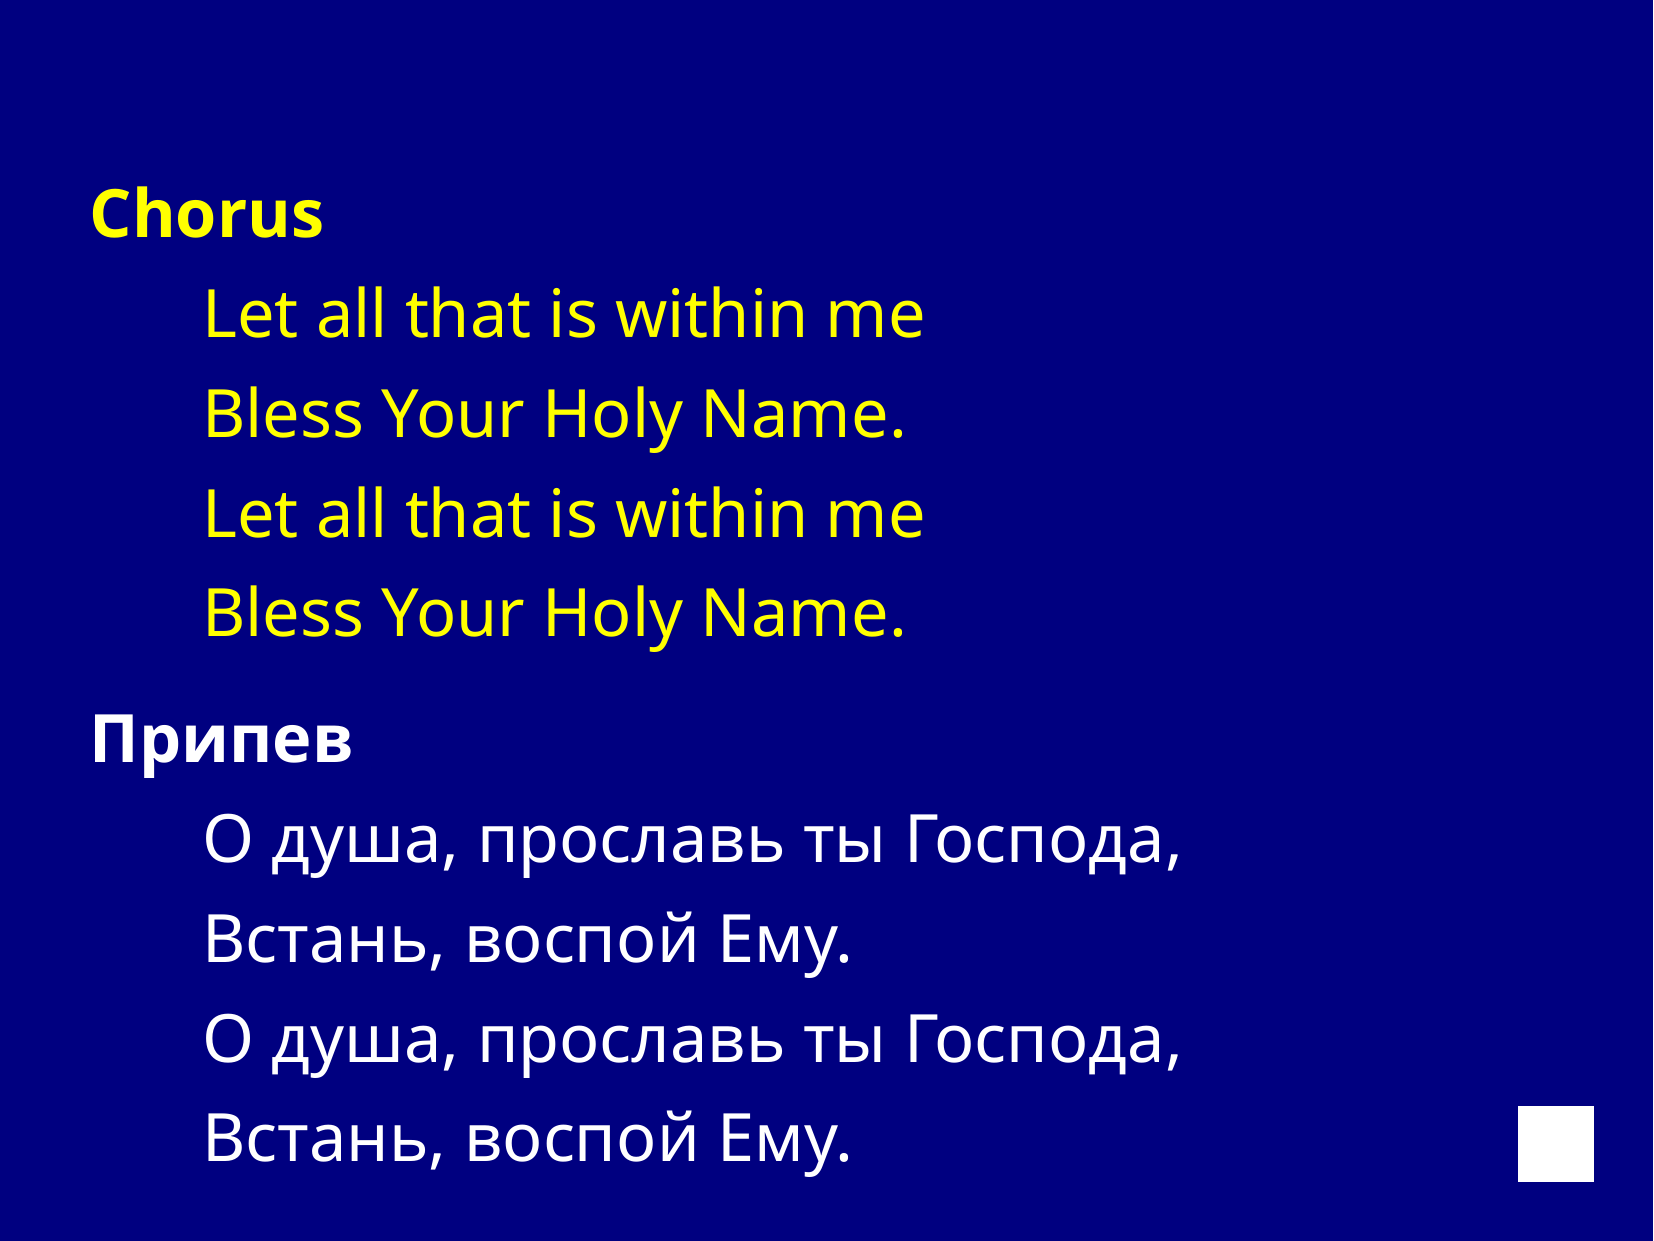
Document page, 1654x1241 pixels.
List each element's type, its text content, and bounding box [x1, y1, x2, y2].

text_box Chorus Let all that is within me Bless Your Holy Name. Let all that is within me Bless Your Holy Name. [75, 150, 1576, 638]
text_box Припев О душа, прославь ты Господа, Встань, воспой Ему. О душа, прославь ты Господа, Встань, воспой Ему. [75, 675, 1576, 1163]
text_box [1518, 1106, 1594, 1182]
